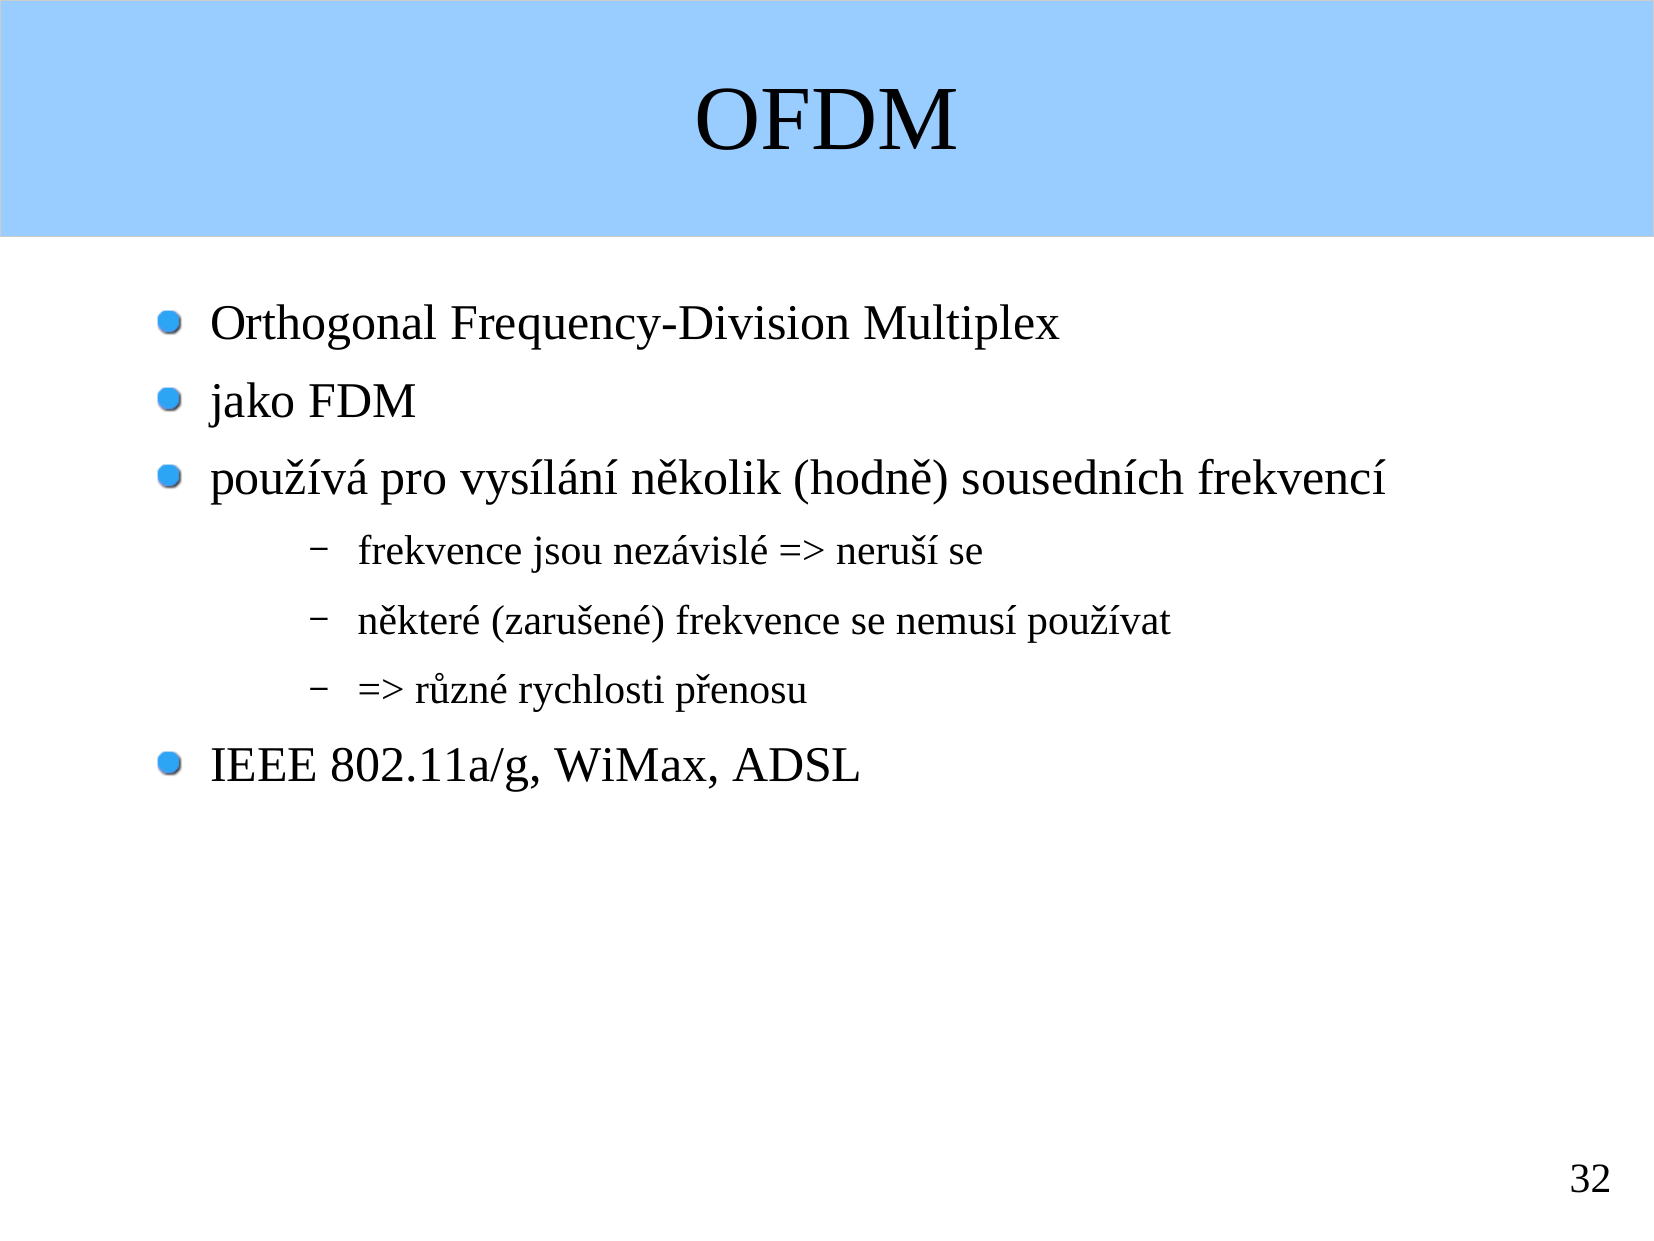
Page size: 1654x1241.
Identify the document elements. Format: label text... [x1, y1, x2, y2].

list Orthogonal Frequency-Division Multiplex jako FDM používá pro vysílání několik (hodně) sousedních frekvencí frekvence jsou nezávislé => neruší se některé (zarušené) frekvence se nemusí používat => různé rychlosti přenosu IEEE 802.11a/g, WiMax, ADSL [121, 295, 1534, 1127]
title OFDM [0, 0, 1654, 237]
